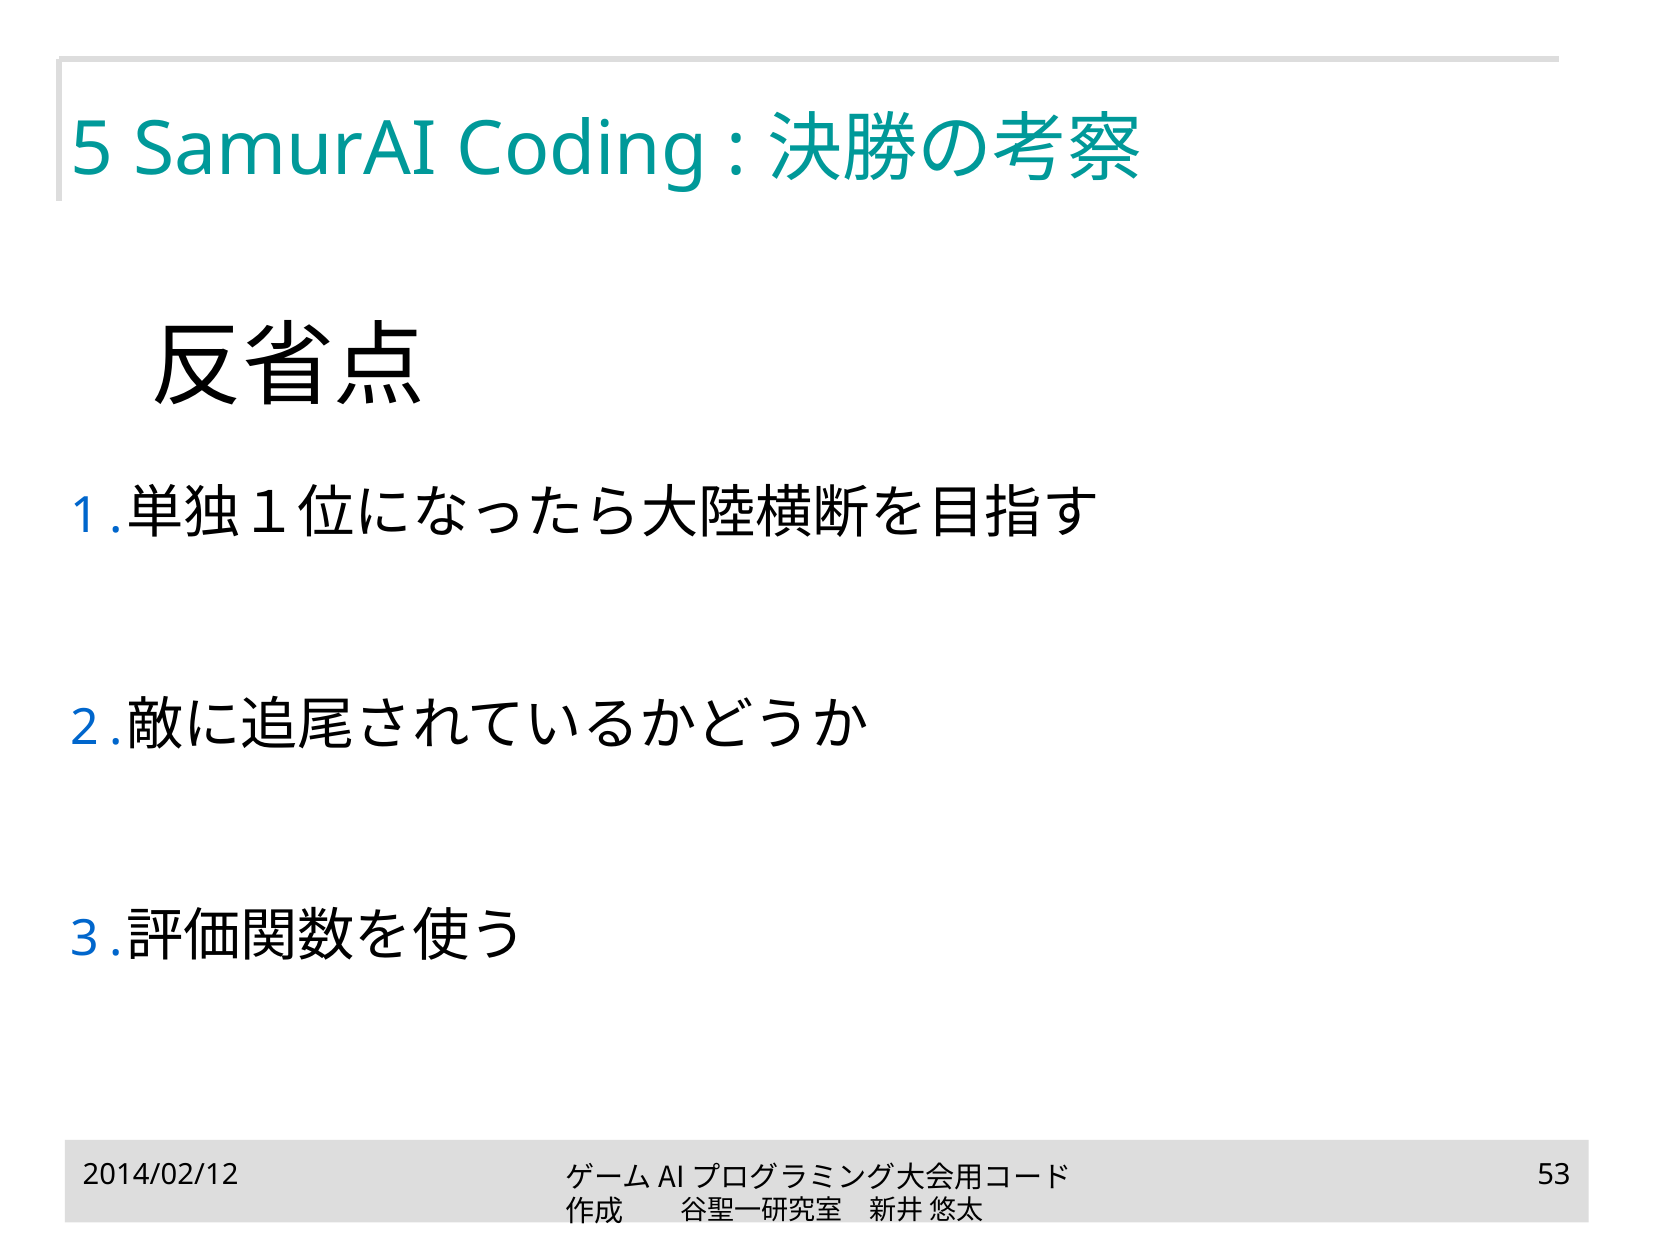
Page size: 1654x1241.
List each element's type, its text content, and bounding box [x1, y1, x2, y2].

text_box 反省点 [135, 283, 467, 391]
list 単独１位になったら大陸横断を目指す 敵に追尾されているかどうか 評価関数を使う [70, 259, 1560, 980]
title 5 SamurAI Coding : 決勝の考察 [70, 94, 1560, 189]
